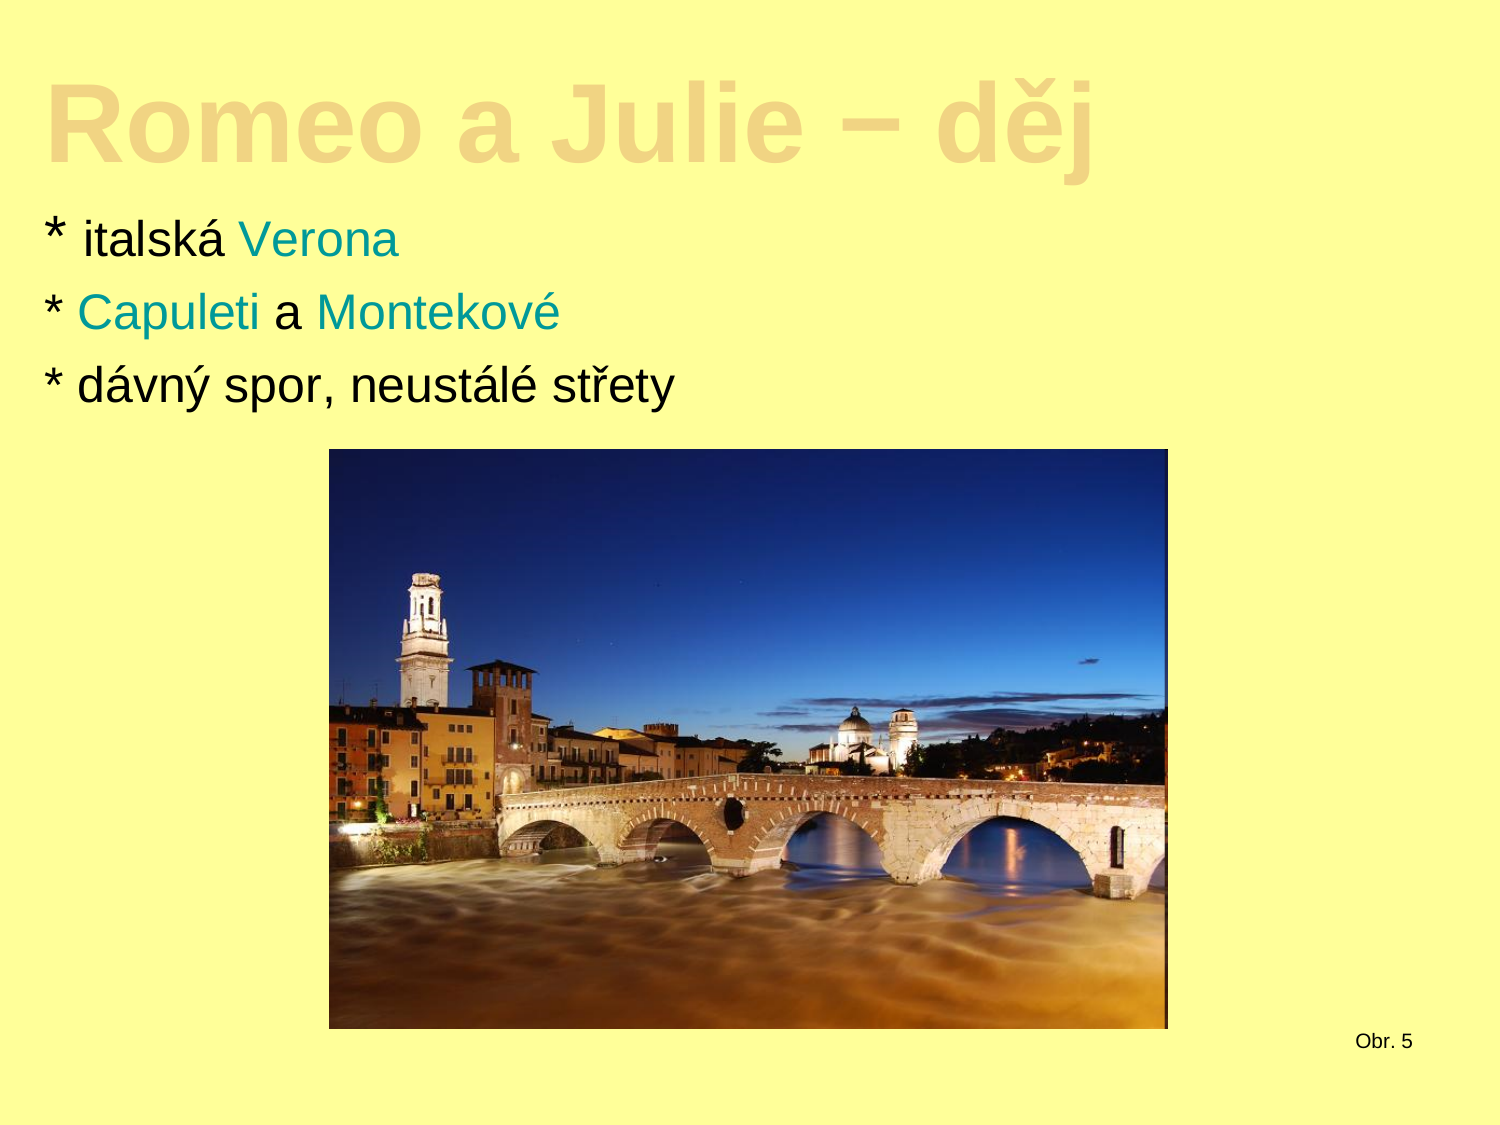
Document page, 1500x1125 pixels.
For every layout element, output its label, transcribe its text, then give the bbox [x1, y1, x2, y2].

list Romeo a Julie − děj * italská Verona * Capuleti a Montekové * dávný spor, neustálé střety [29, 42, 1334, 912]
text_box Obr. 5 [1340, 1020, 1464, 1061]
title [75, 11, 1426, 267]
picture [329, 449, 1168, 1029]
